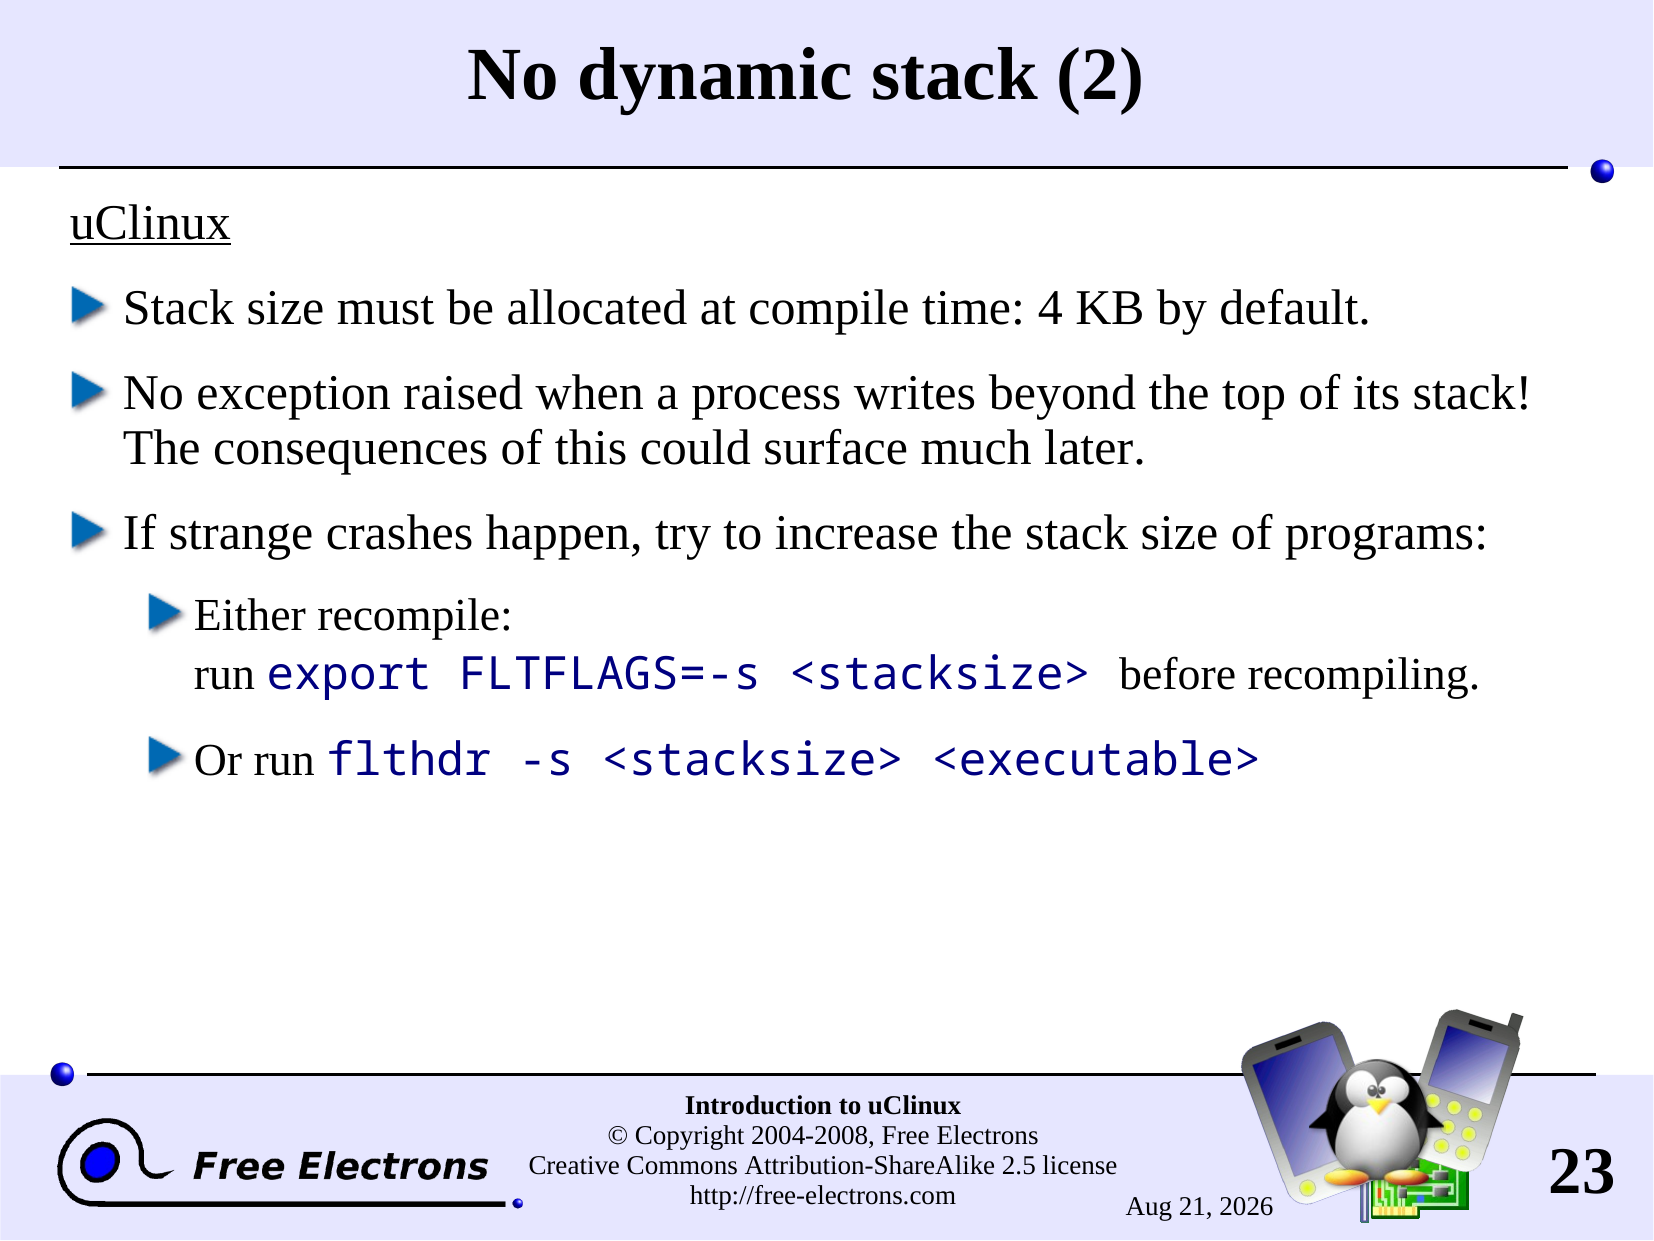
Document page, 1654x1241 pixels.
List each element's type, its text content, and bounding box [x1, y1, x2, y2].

title No dynamic stack (2) [60, 25, 1551, 124]
picture [1225, 1045, 1528, 1241]
list uClinux Stack size must be allocated at compile time: 4 KB by default. No exception raised when a process writes beyond the top of its stack! The consequences of this could surface much later. If strange crashes happen, try to increase the stack size of programs: Either recompile: run export FLTFLAGS=-s <stacksize> before recompiling. Or run flthdr -s <stacksize> <executable> [52, 195, 1594, 1045]
picture [50, 1107, 527, 1216]
